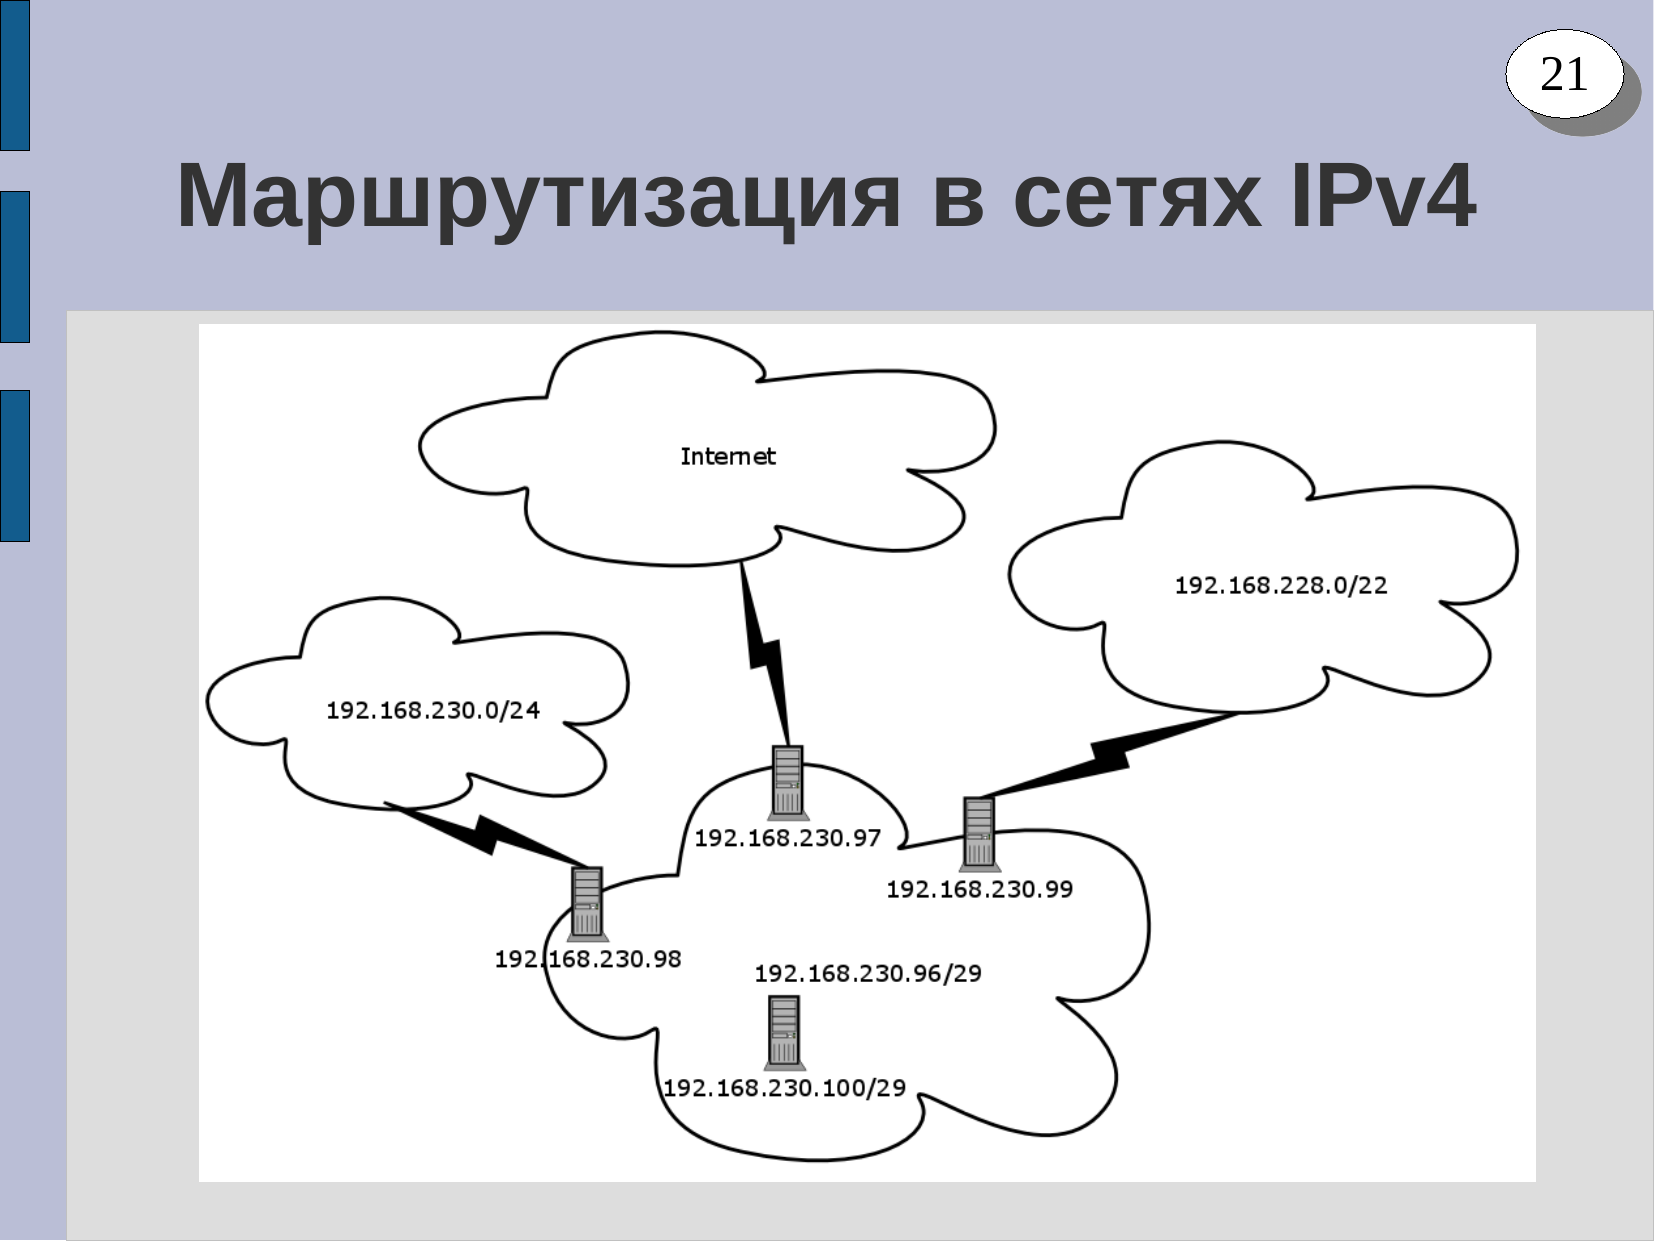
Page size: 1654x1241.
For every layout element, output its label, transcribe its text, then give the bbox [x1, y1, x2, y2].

title Маршрутизация в сетях IPv4 [121, 91, 1534, 299]
picture [199, 324, 1536, 1182]
text_box 21 [1505, 29, 1625, 119]
